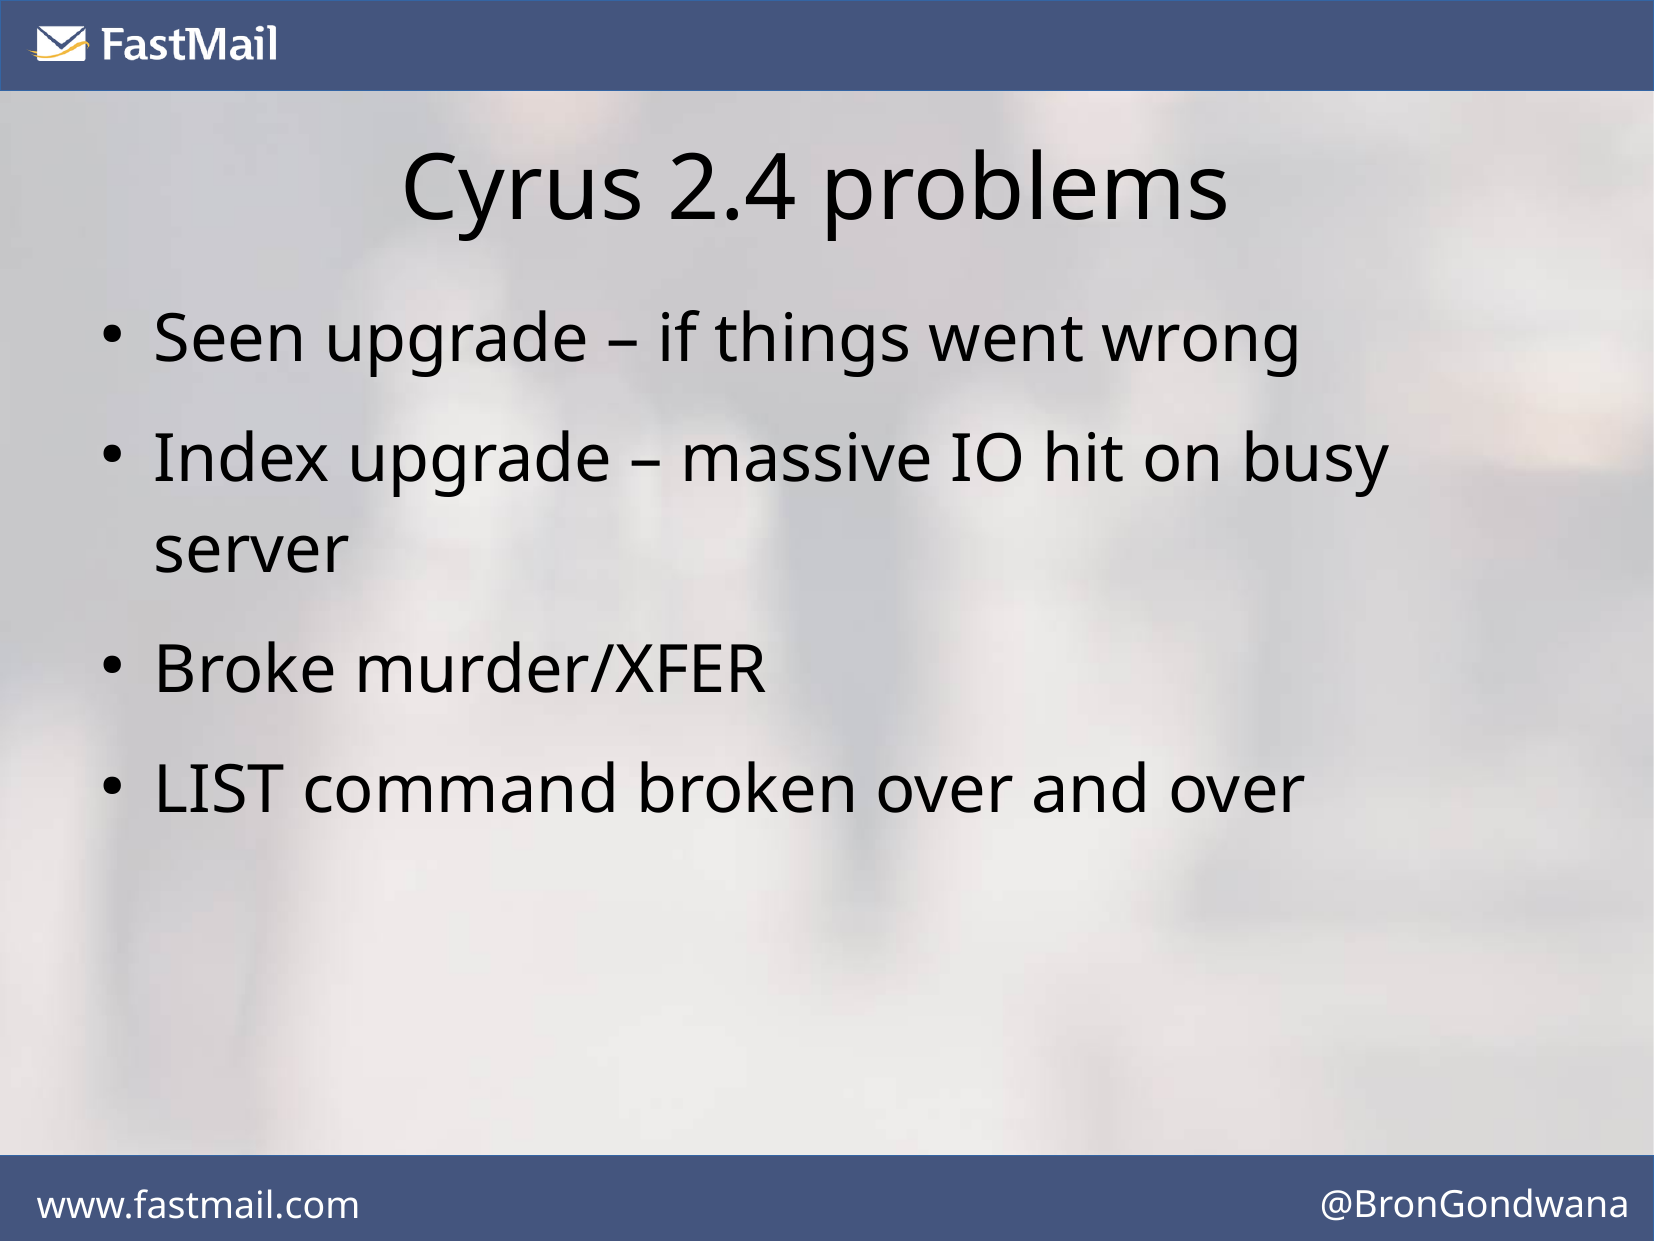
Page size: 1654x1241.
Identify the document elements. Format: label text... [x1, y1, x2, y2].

title Cyrus 2.4 problems [71, 101, 1561, 267]
picture [26, 8, 302, 78]
list Seen upgrade – if things went wrong Index upgrade – massive IO hit on busy server Broke murder/XFER LIST command broken over and over [82, 290, 1571, 1010]
picture [0, 91, 1654, 1155]
